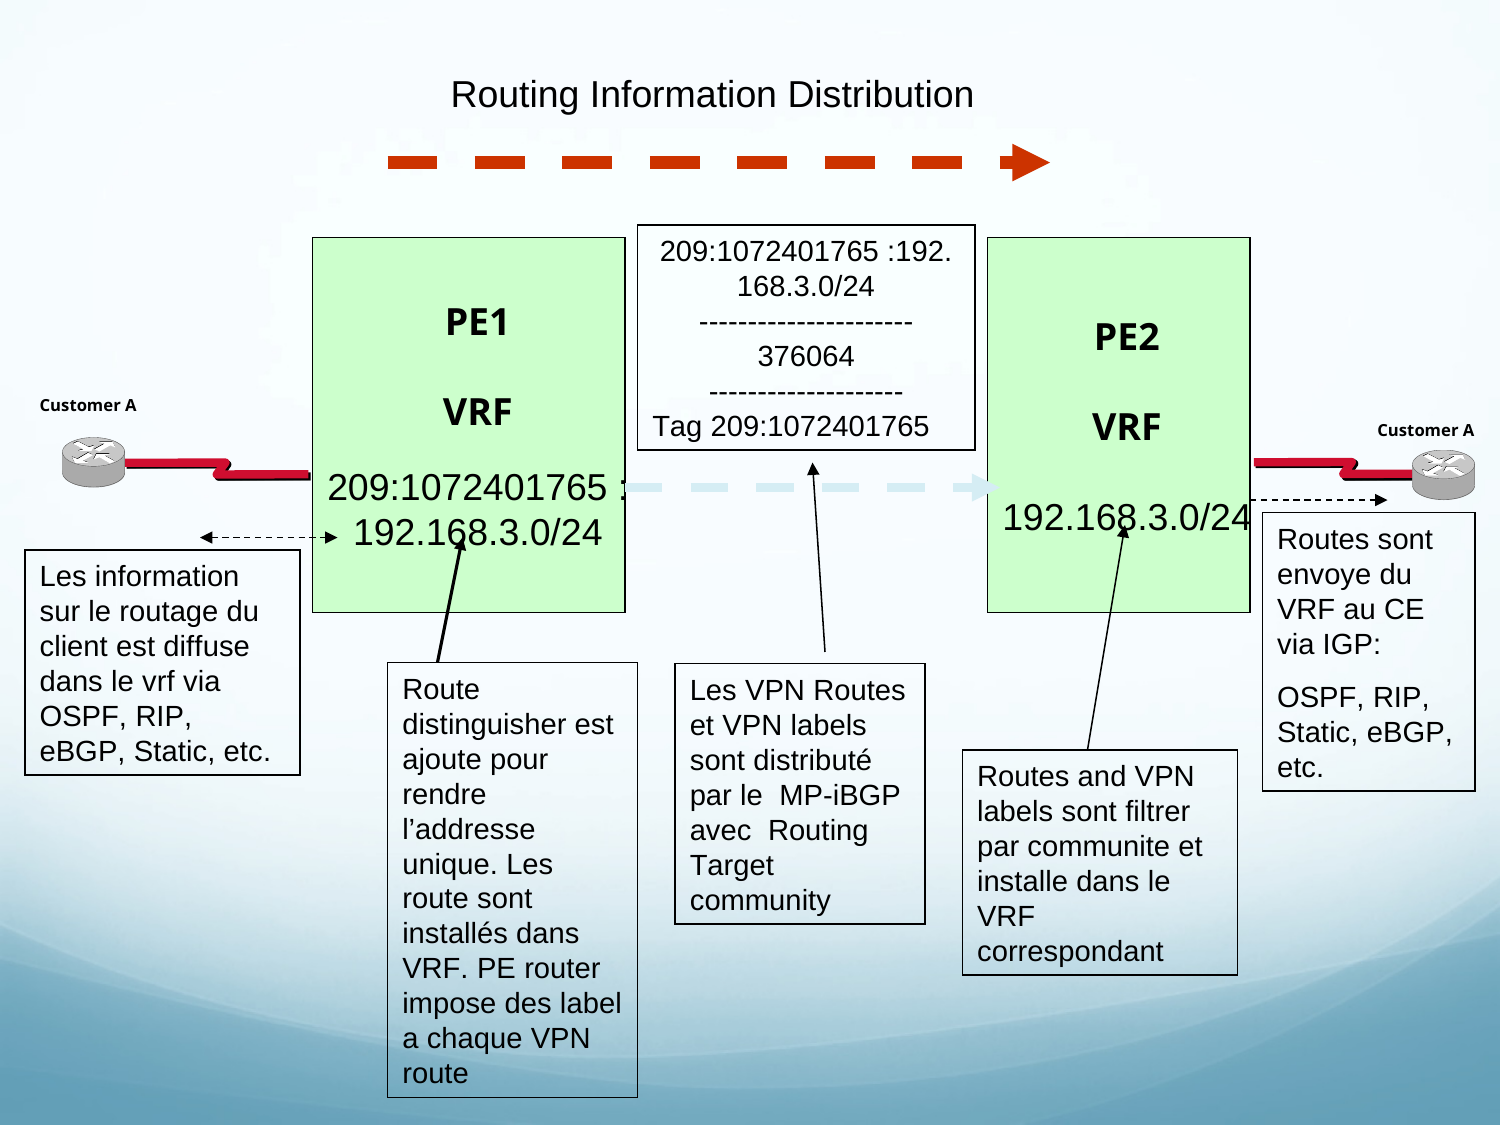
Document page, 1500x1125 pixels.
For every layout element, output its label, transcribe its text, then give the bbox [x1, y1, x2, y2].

text_box 209:1072401765 :192.168.3.0/24 ---------------------- 376064 -------------------- Tag 209:1072401765 [637, 224, 975, 451]
text_box Customer A [24, 387, 163, 423]
text_box Route distinguisher est ajoute pour rendre l’addresse unique. Les route sont installés dans VRF. PE router impose des label a chaque VPN route [387, 662, 638, 1098]
text_box Les VPN Routes et VPN labels sont distributé par le MP-iBGP avec Routing Target community [674, 663, 925, 924]
text_box Routes and VPN labels sont filtrer par communite et installe dans le VRF correspondant [962, 749, 1238, 976]
text_box Routing Information Distribution [225, 62, 1201, 123]
picture [0, 0, 1500, 1125]
text_box PE1 VRF 209:1072401765 : 192.168.3.0/24 [312, 237, 625, 613]
text_box PE2 VRF 192.168.3.0/24 [987, 237, 1250, 613]
text_box Routes sont envoye du VRF au CE via IGP: OSPF, RIP, Static, eBGP, etc. [1262, 512, 1476, 791]
text_box Customer A [1362, 412, 1500, 448]
text_box Les information sur le routage du client est diffuse dans le vrf via OSPF, RIP, eBGP, Static, etc. [24, 549, 301, 776]
